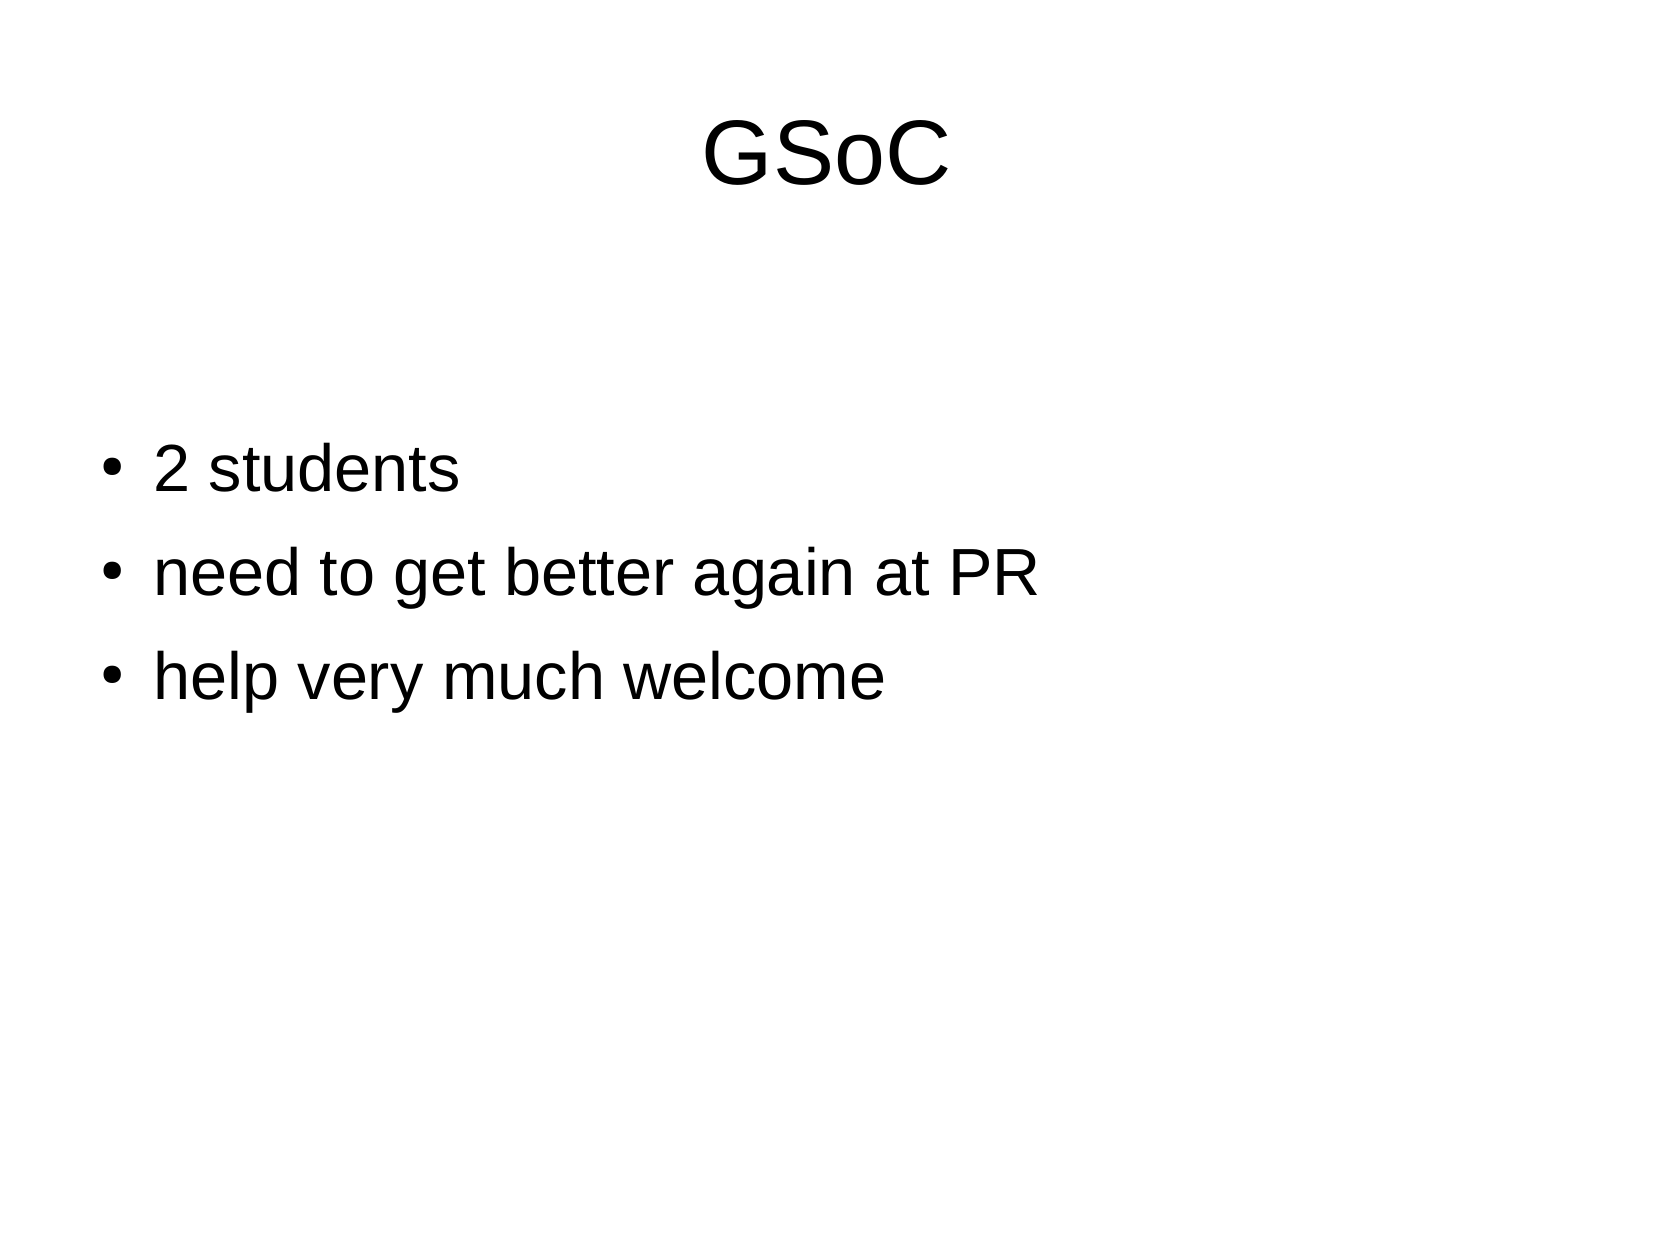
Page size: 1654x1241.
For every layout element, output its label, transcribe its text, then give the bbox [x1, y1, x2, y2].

title GSoC [82, 49, 1571, 257]
list 2 students need to get better again at PR help very much welcome [82, 431, 1571, 1021]
